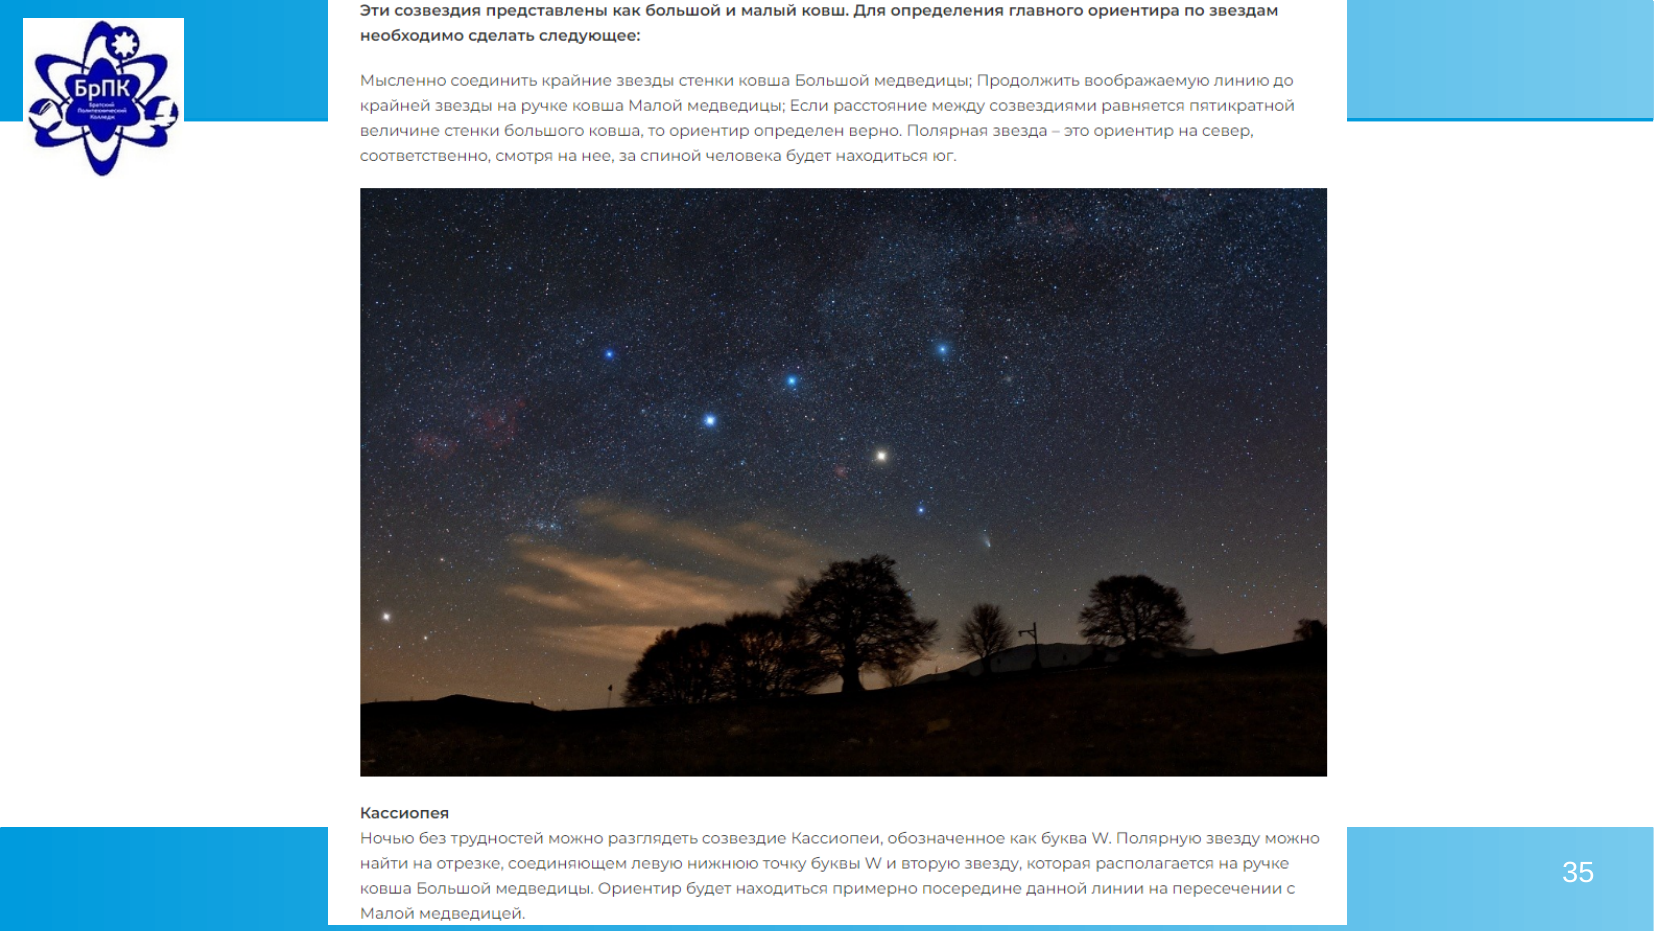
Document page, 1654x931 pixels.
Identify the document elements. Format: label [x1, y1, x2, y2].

picture [328, 0, 1347, 925]
picture [23, 19, 184, 179]
